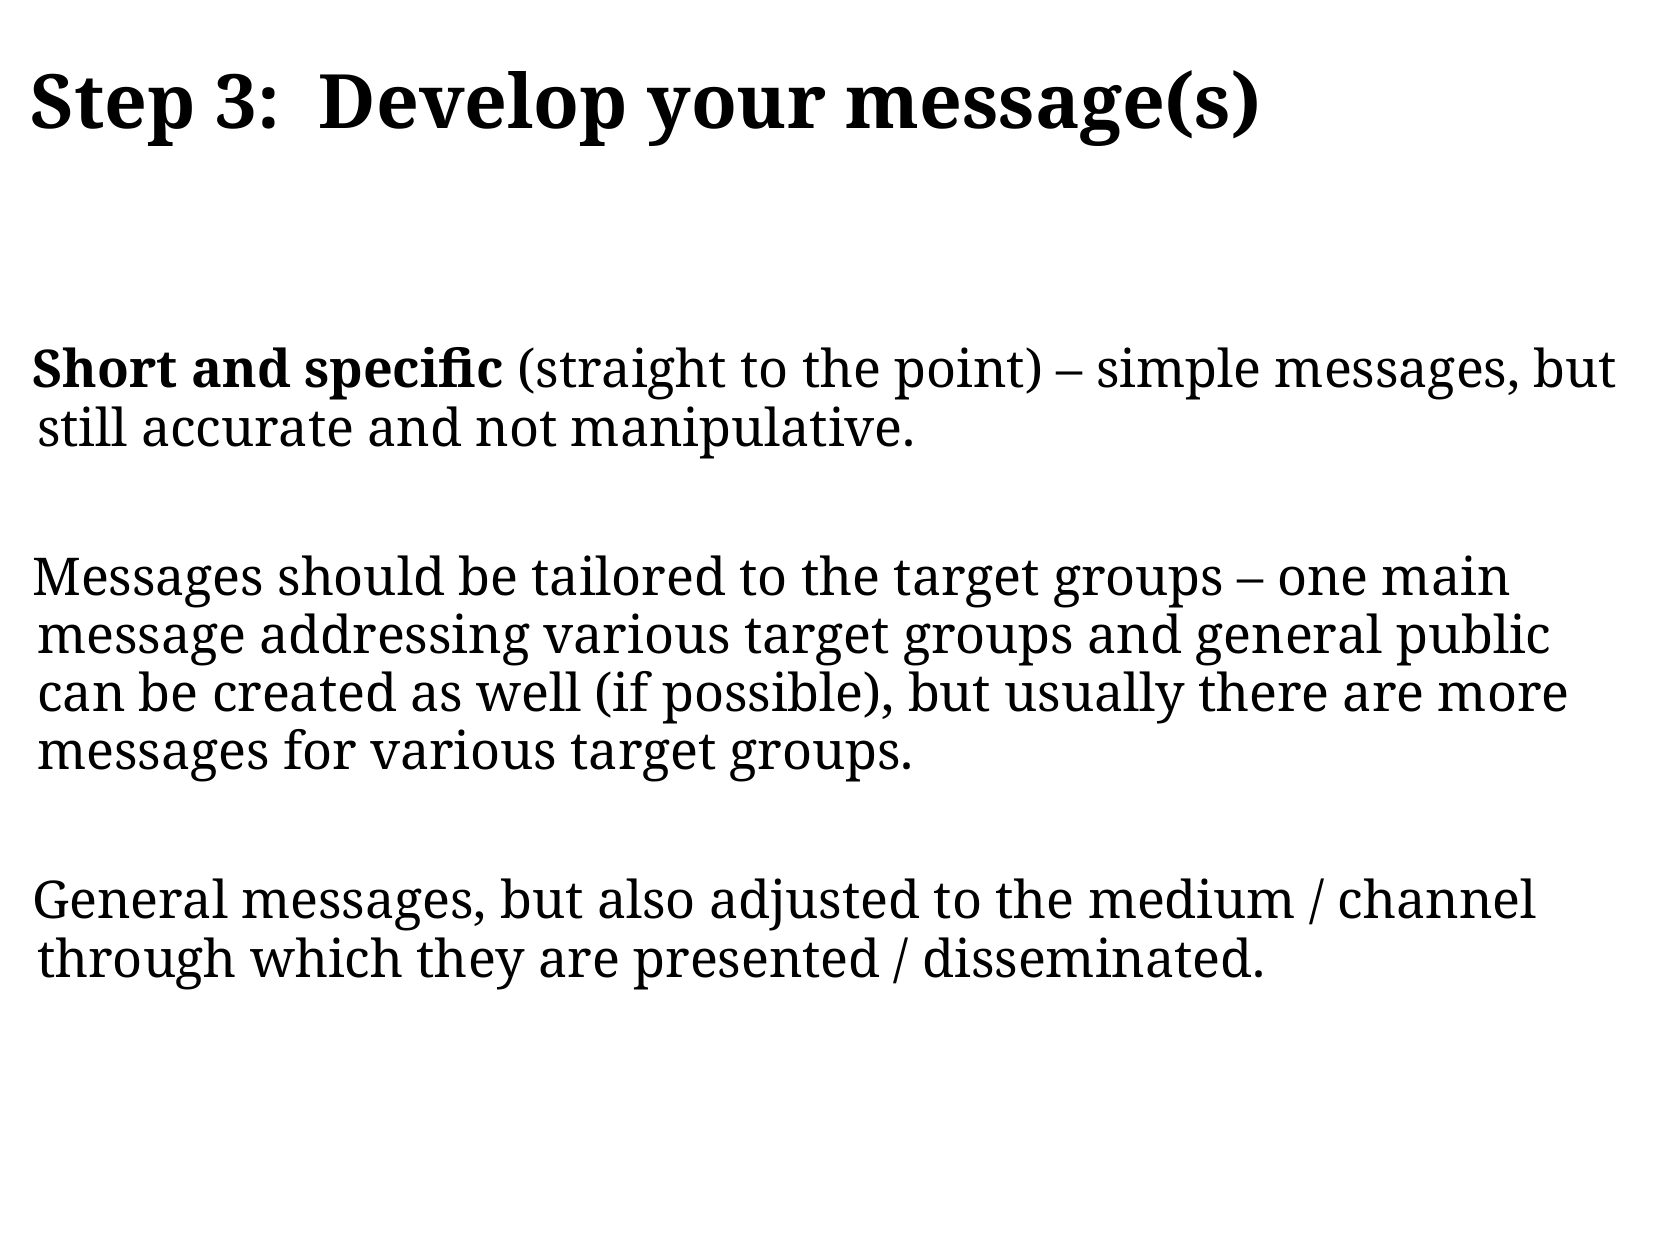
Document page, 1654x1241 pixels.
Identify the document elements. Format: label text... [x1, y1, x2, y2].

title Step 3: Develop your message(s) [30, 0, 1519, 208]
text_box Short and specific (straight to the point) – simple messages, but still accurate and not manipulative. Messages should be tailored to the target groups – one main message addressing various target groups and general public can be created as well (if possible), but usually there are more messages for various target groups. General messages, but also adjusted to the medium / channel through which they are presented / disseminated. [30, 366, 1625, 964]
